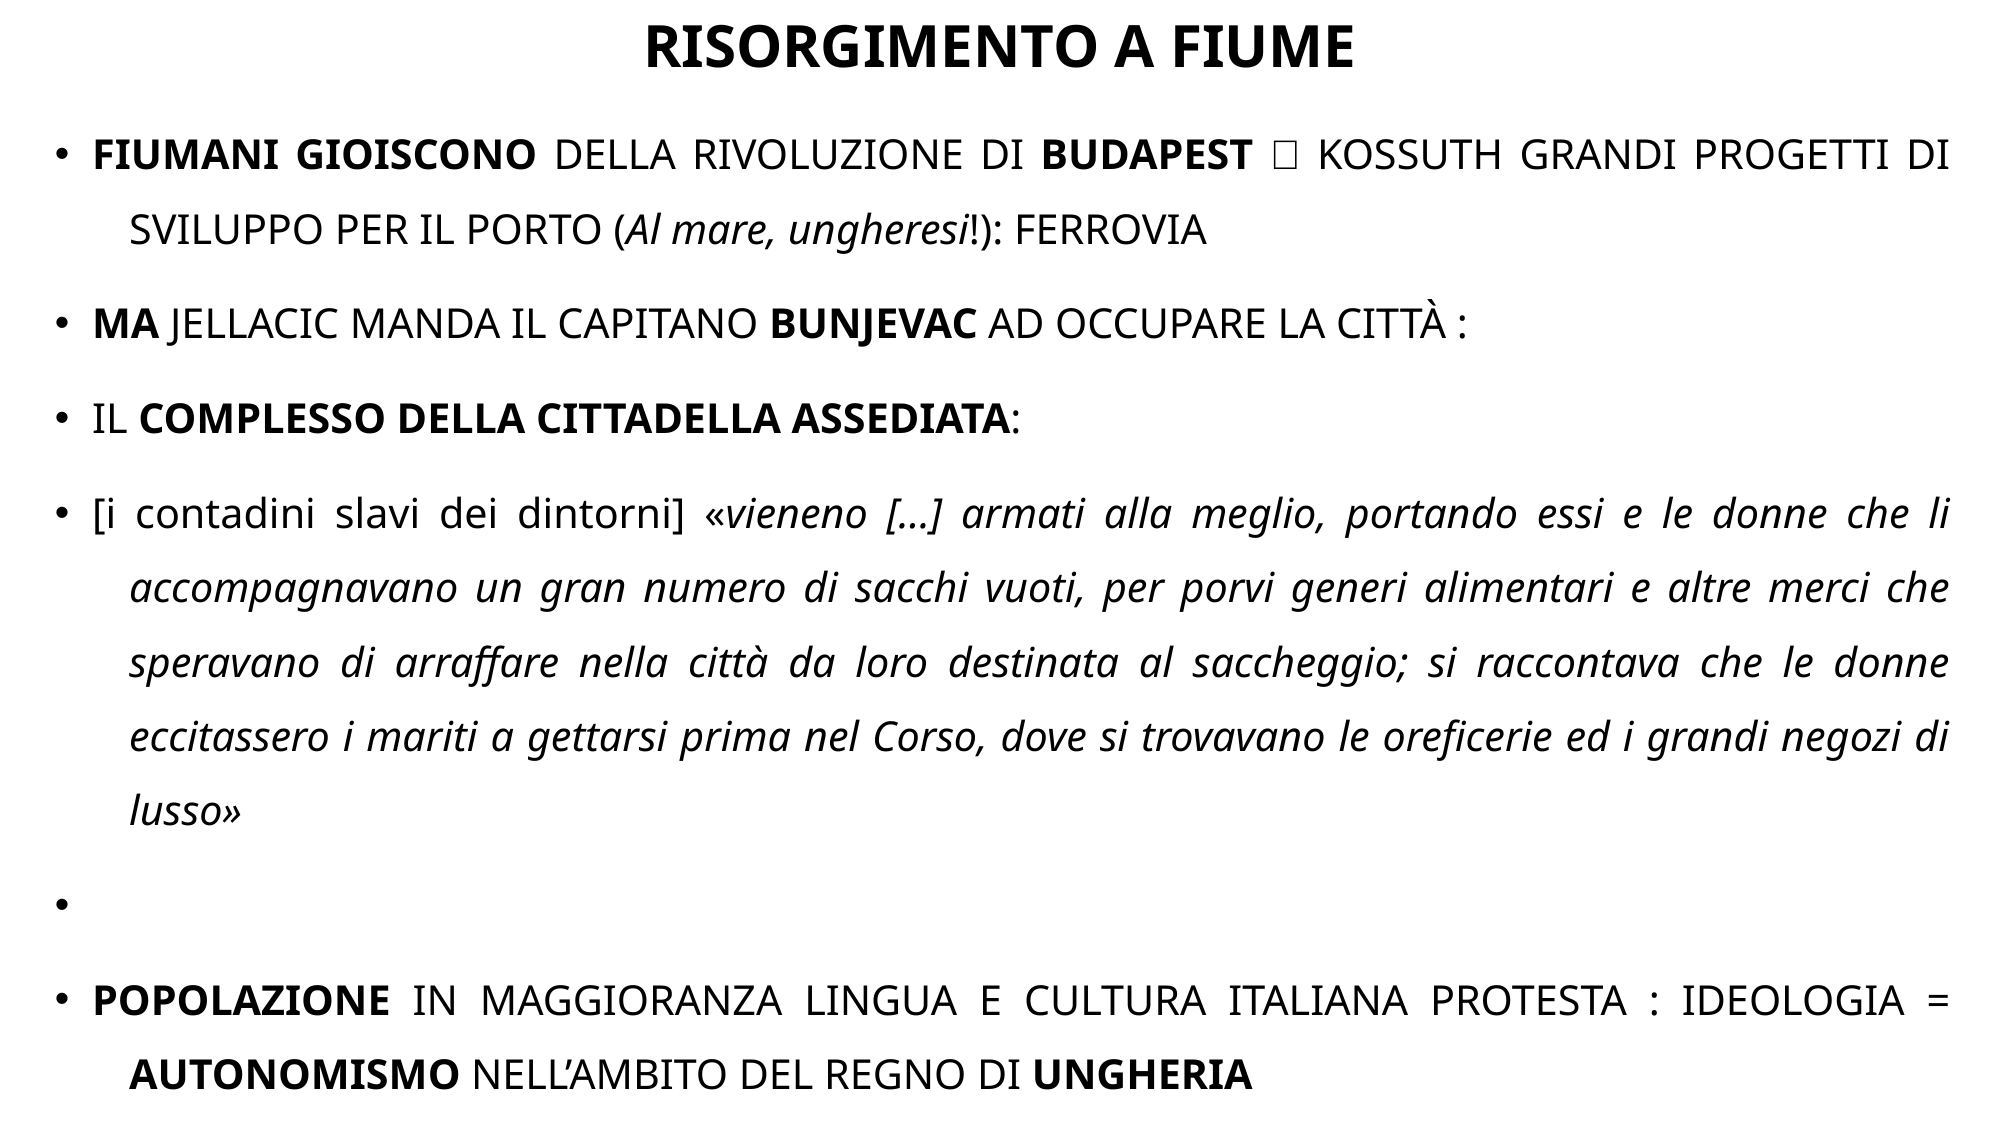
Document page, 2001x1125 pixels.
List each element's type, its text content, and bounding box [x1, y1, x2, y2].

title RISORGIMENTO A FIUME [137, 0, 1863, 96]
list FIUMANI GIOISCONO DELLA RIVOLUZIONE DI BUDAPEST  KOSSUTH GRANDI PROGETTI DI SVILUPPO PER IL PORTO (Al mare, ungheresi!): FERROVIA MA JELLACIC MANDA IL CAPITANO BUNJEVAC AD OCCUPARE LA CITTÀ : IL COMPLESSO DELLA CITTADELLA ASSEDIATA: [i contadini slavi dei dintorni] «vieneno [...] armati alla meglio, portando essi e le donne che li accompagnavano un gran numero di sacchi vuoti, per porvi generi alimentari e altre merci che speravano di arraffare nella città da loro destinata al saccheggio; si raccontava che le donne eccitassero i mariti a gettarsi prima nel Corso, dove si trovavano le oreficerie ed i grandi negozi di lusso» POPOLAZIONE IN MAGGIORANZA LINGUA E CULTURA ITALIANA PROTESTA : IDEOLOGIA = AUTONOMISMO NELL’AMBITO DEL REGNO DI UNGHERIA [39, 96, 1966, 1108]
